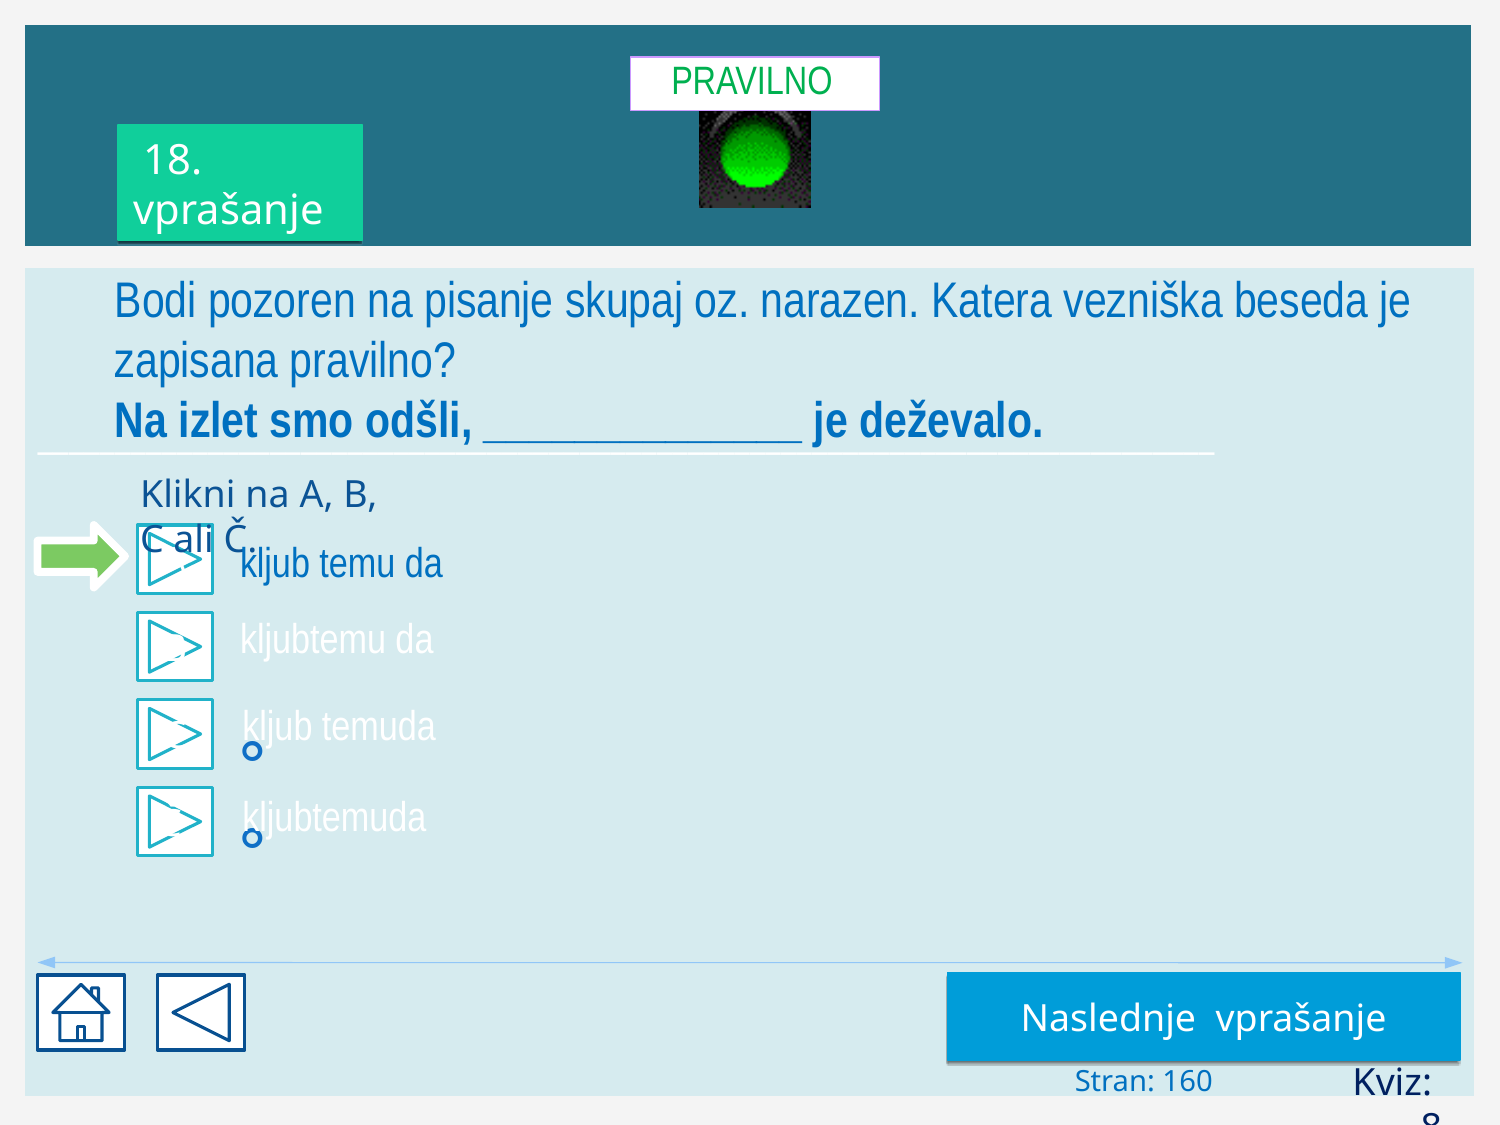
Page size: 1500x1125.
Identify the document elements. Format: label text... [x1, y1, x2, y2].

text_box Bodi pozoren na pisanje skupaj oz. narazen. Katera vezniška beseda je zapisana pravilno? Na izlet smo odšli, ______________ je deževalo. [99, 259, 1438, 457]
text_box kljub temuda [227, 691, 1353, 758]
text_box kljubtemuda [227, 781, 1353, 848]
text_box PRAVILNO [630, 56, 880, 111]
text_box Naslednje vprašanje [947, 972, 1461, 1061]
text_box Č. [137, 787, 213, 856]
text_box [0, 0, 1500, 1125]
text_box A [137, 524, 213, 594]
text_box C [137, 699, 213, 769]
text_box 18. vprašanje [118, 125, 363, 191]
text_box kljub temu da [225, 528, 1351, 594]
text_box [1426, 1116, 1435, 1124]
text_box Klikni na A, B, C ali Č. [125, 466, 413, 524]
text_box ____________________________________________________________________________ [22, 404, 1488, 466]
text_box Stran: 160 [975, 1055, 1313, 1106]
text_box B [137, 612, 213, 681]
text_box kljubtemu da [224, 604, 1350, 670]
text_box Kviz: 8 [1337, 1050, 1475, 1111]
picture [699, 111, 811, 208]
